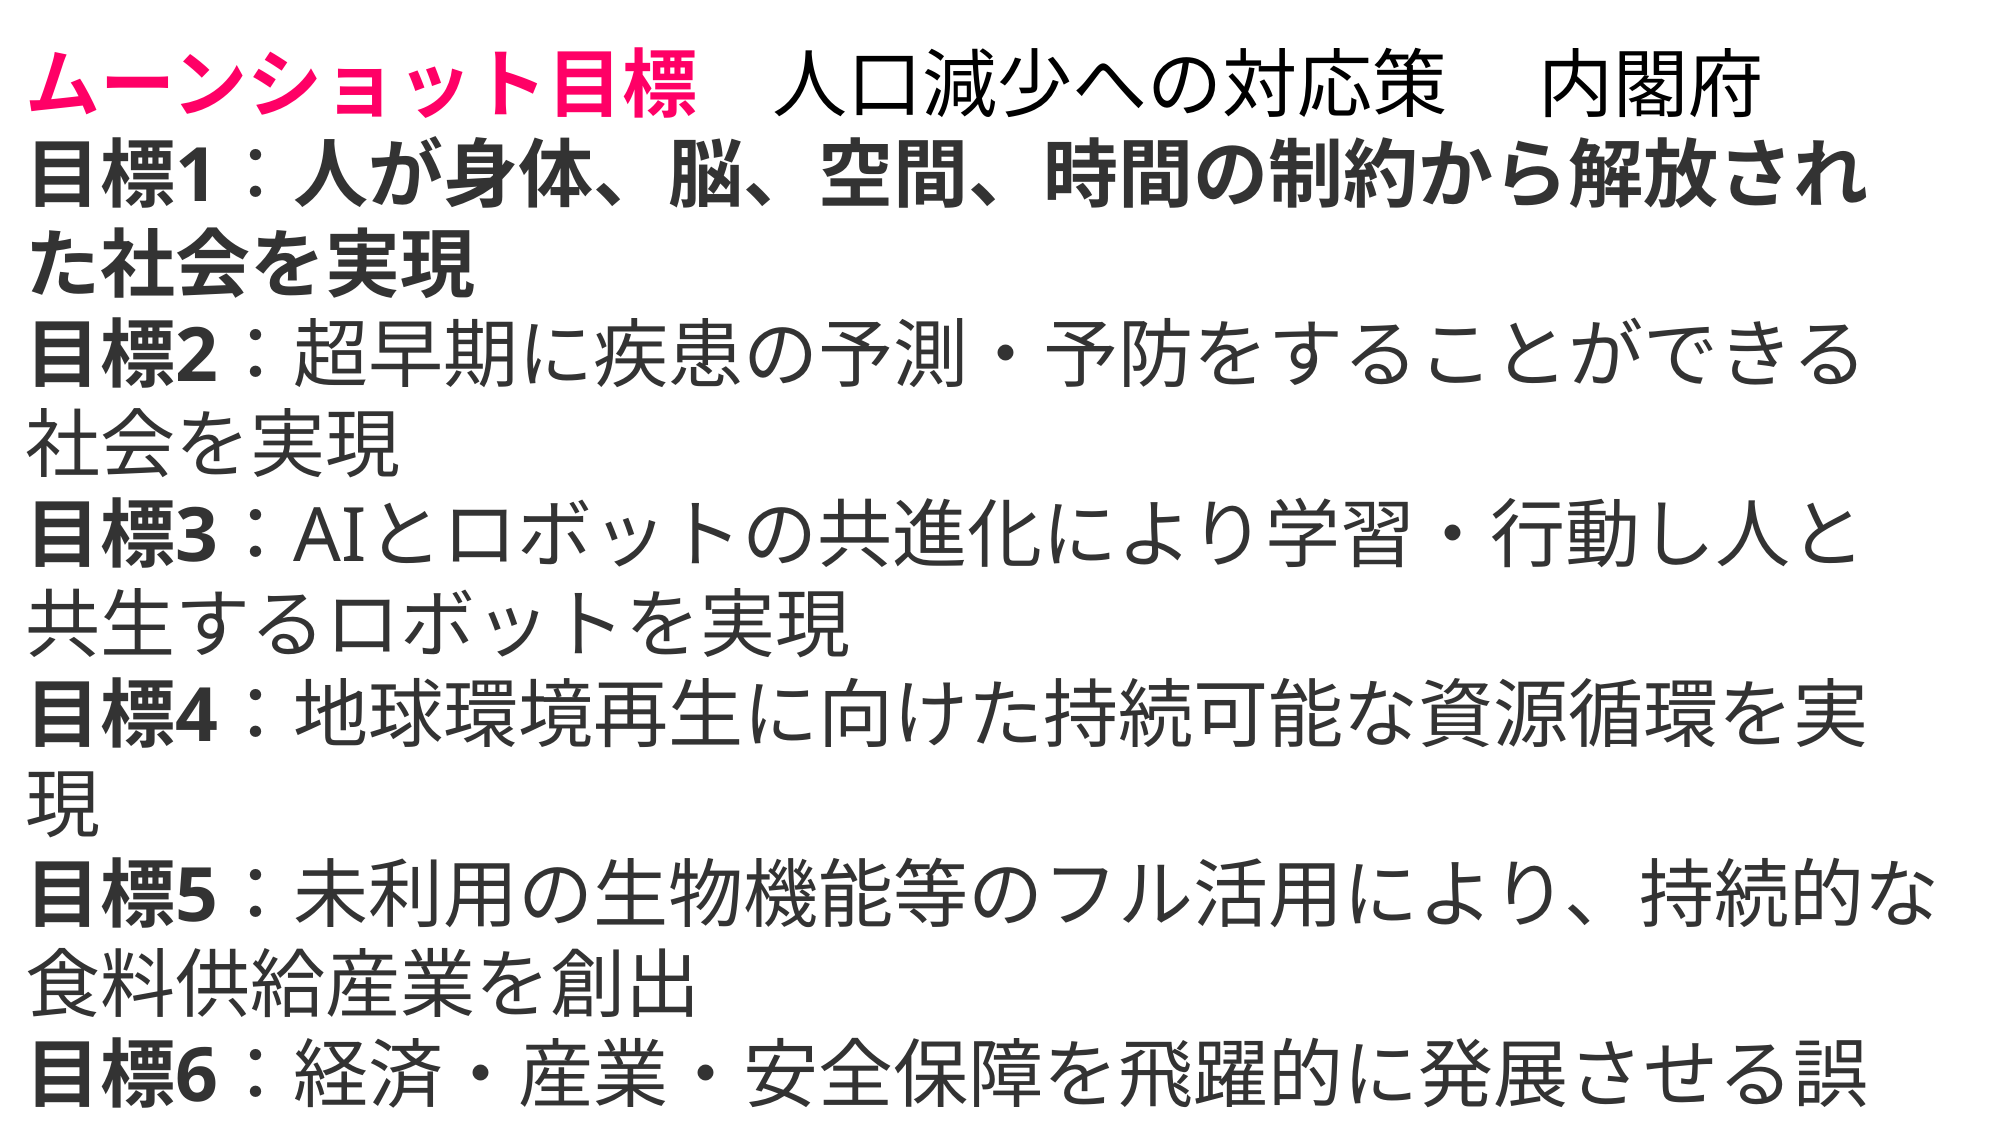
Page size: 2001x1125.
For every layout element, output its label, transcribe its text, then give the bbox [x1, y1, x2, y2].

text_box ムーンショット目標 人口減少への対応策​ 内閣府 目標1：人が身体、脳、空間、時間の制約から解放された社会を実現​ 目標2：超早期に疾患の予測・予防をすることができる社会を実現​ 目標3：AIとロボットの共進化により学習・行動し人と共生するロボットを実現​ 目標4：地球環境再生に向けた持続可能な資源循環を実現​ 目標5：未利用の生物機能等のフル活用により、持続的な食料供給産業を創出​ 目標6：経済・産業・安全保障を飛躍的に発展させる誤り耐性型汎用量子コンピュータを実現​ [10, 29, 1955, 1125]
